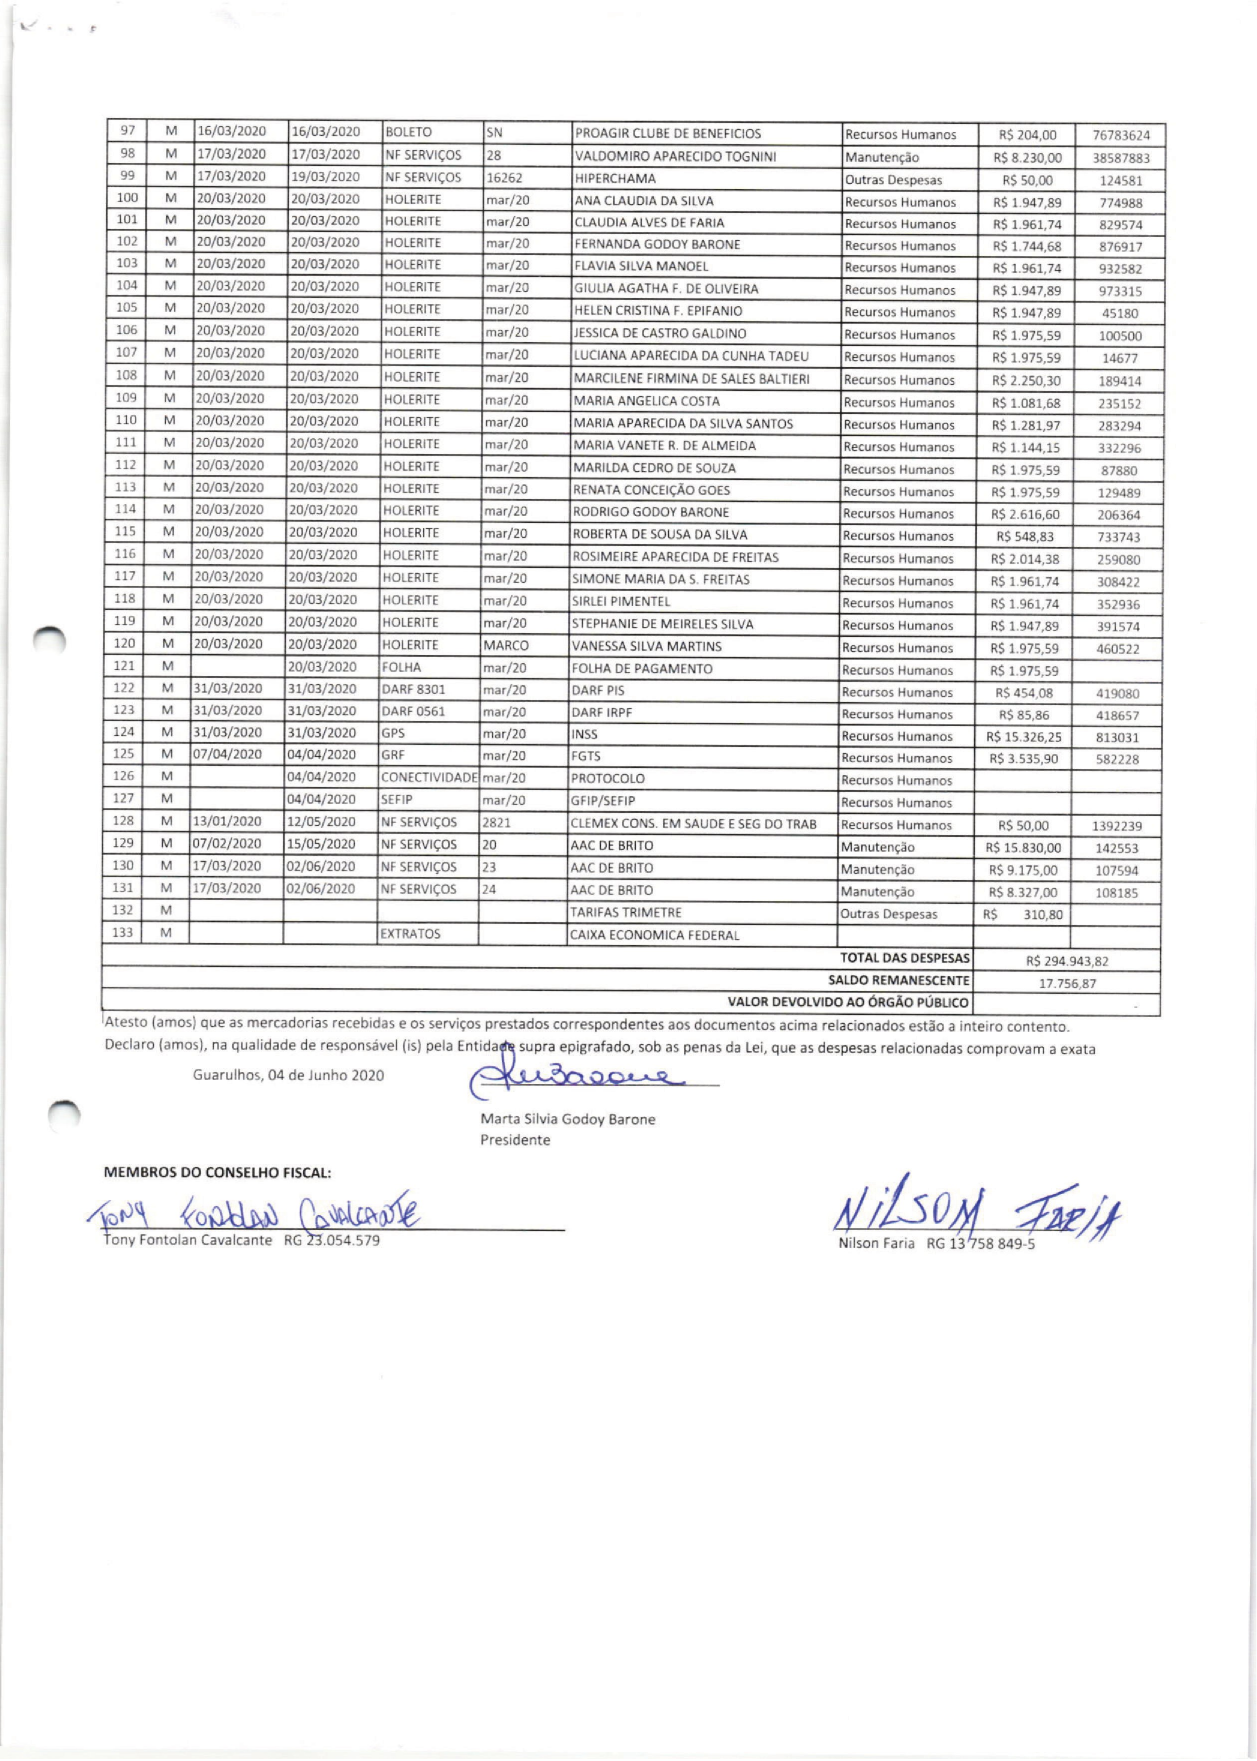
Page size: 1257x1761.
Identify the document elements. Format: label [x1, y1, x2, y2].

text_box [0, 1, 1256, 1759]
